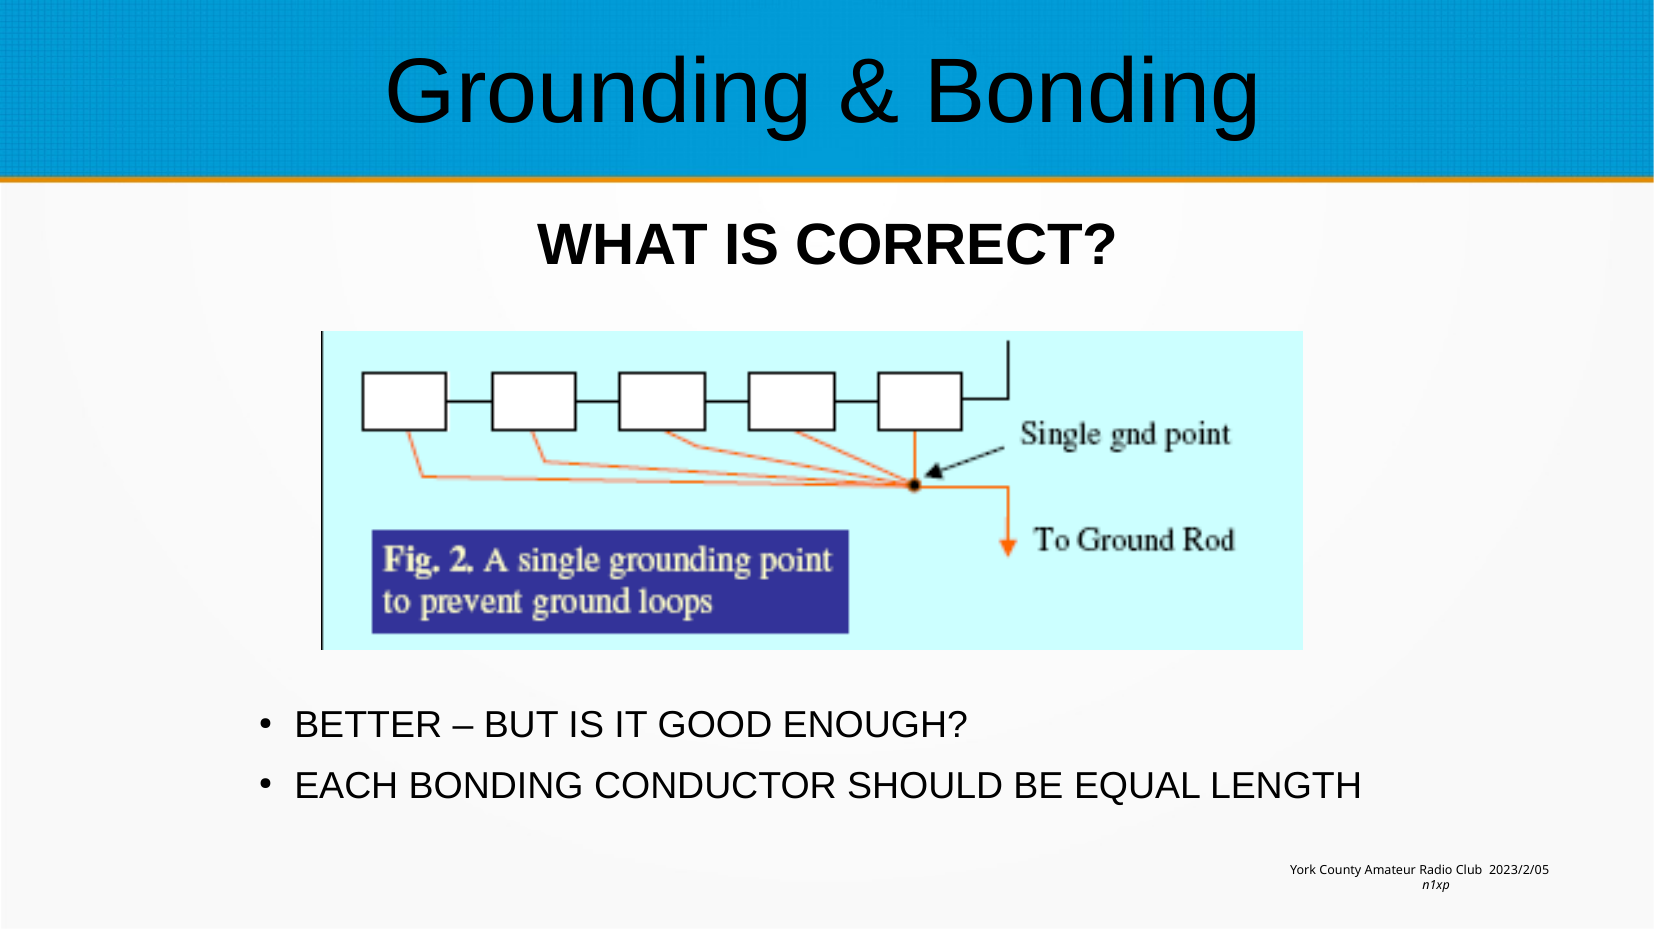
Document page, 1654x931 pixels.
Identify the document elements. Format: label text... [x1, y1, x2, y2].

picture [0, 175, 1654, 931]
text_box York County Amateur Radio Club 2023/2/05 n1xp [1284, 856, 1588, 897]
text_box WHAT IS CORRECT? [378, 204, 1278, 331]
text_box Grounding & Bonding [201, 31, 1446, 150]
text_box BETTER – BUT IS IT GOOD ENOUGH? EACH BONDING CONDUCTOR SHOULD BE EQUAL LENGTH [244, 696, 1413, 856]
